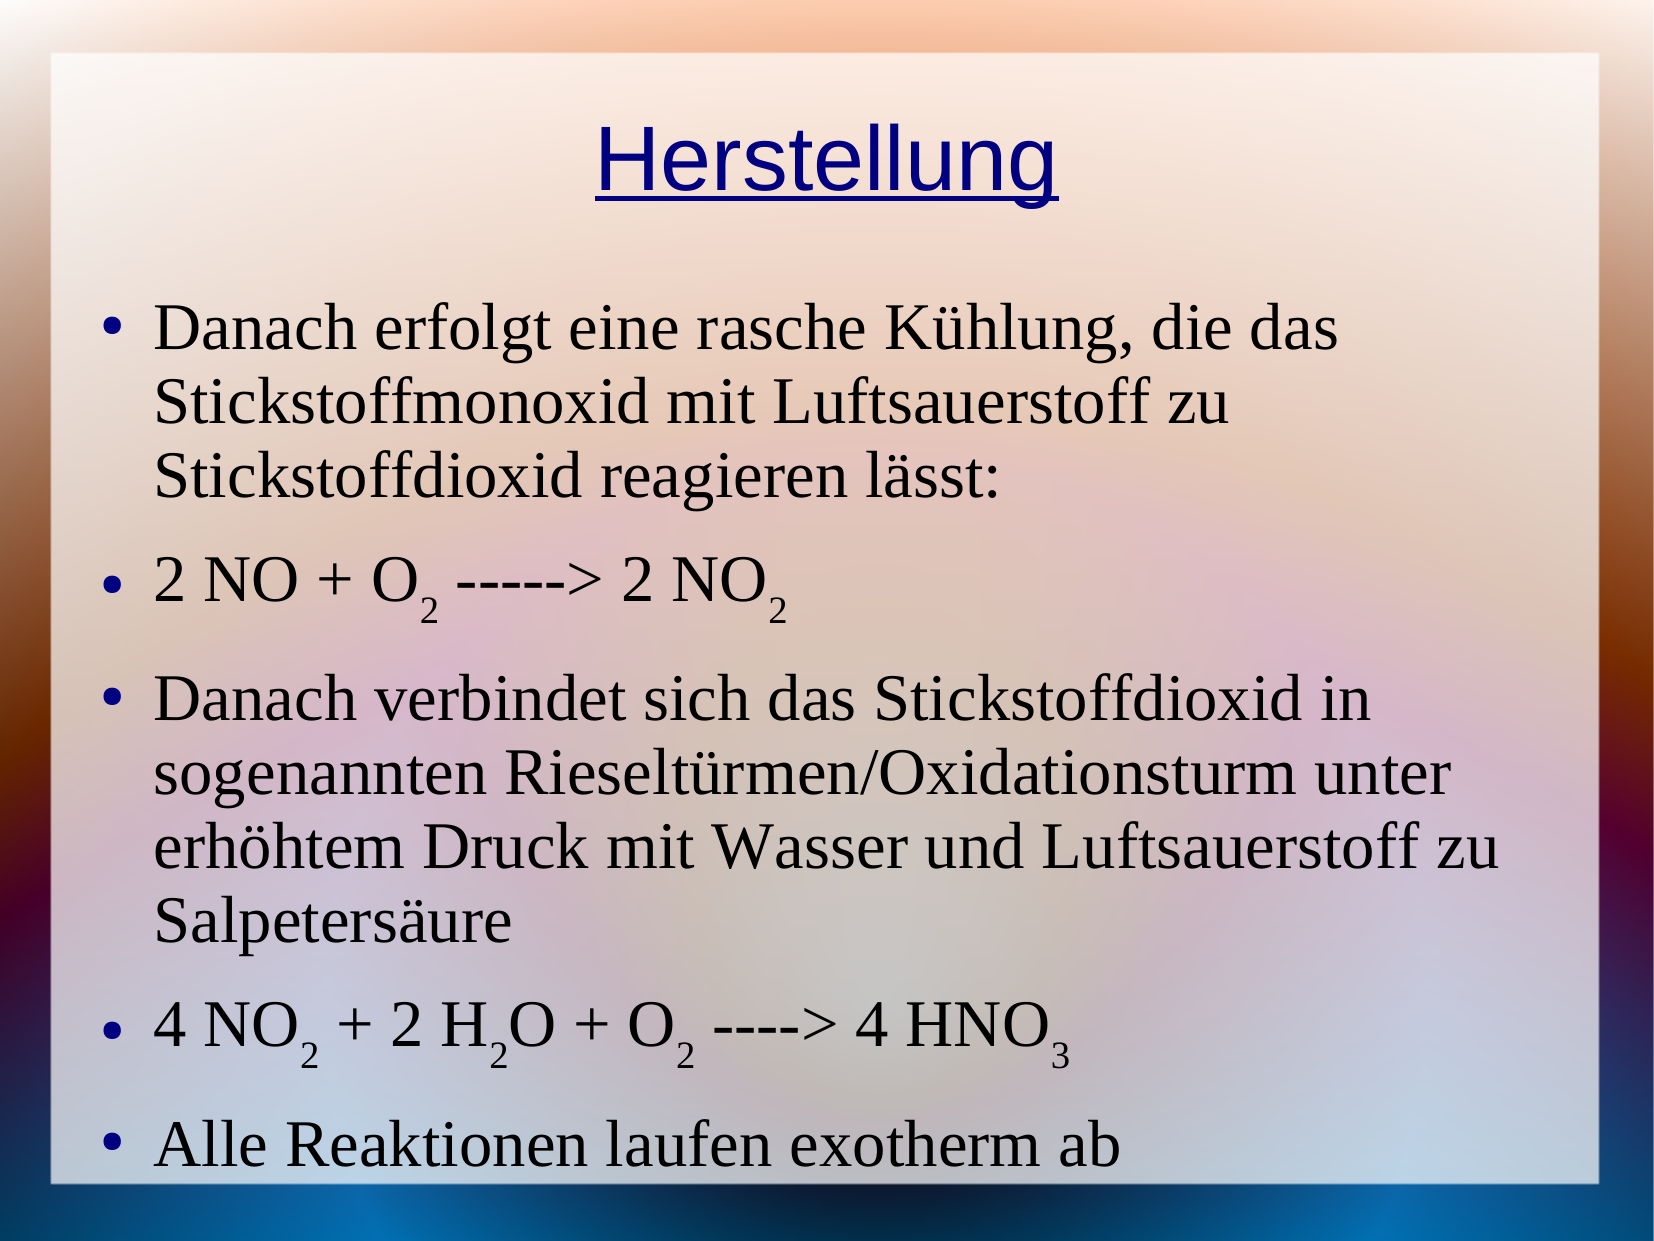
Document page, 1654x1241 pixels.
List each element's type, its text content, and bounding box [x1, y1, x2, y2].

title Herstellung [82, 55, 1571, 263]
picture [0, 0, 1654, 1241]
list Danach erfolgt eine rasche Kühlung, die das Stickstoffmonoxid mit Luftsauerstoff zu Stickstoffdioxid reagieren lässt: 2 NO + O2 -----> 2 NO2 Danach verbindet sich das Stickstoffdioxid in sogenannten Rieseltürmen/Oxidationsturm unter erhöhtem Druck mit Wasser und Luftsauerstoff zu Salpetersäure 4 NO2 + 2 H2O + O2 ----> 4 HNO3 Alle Reaktionen laufen exotherm ab [82, 290, 1571, 1181]
